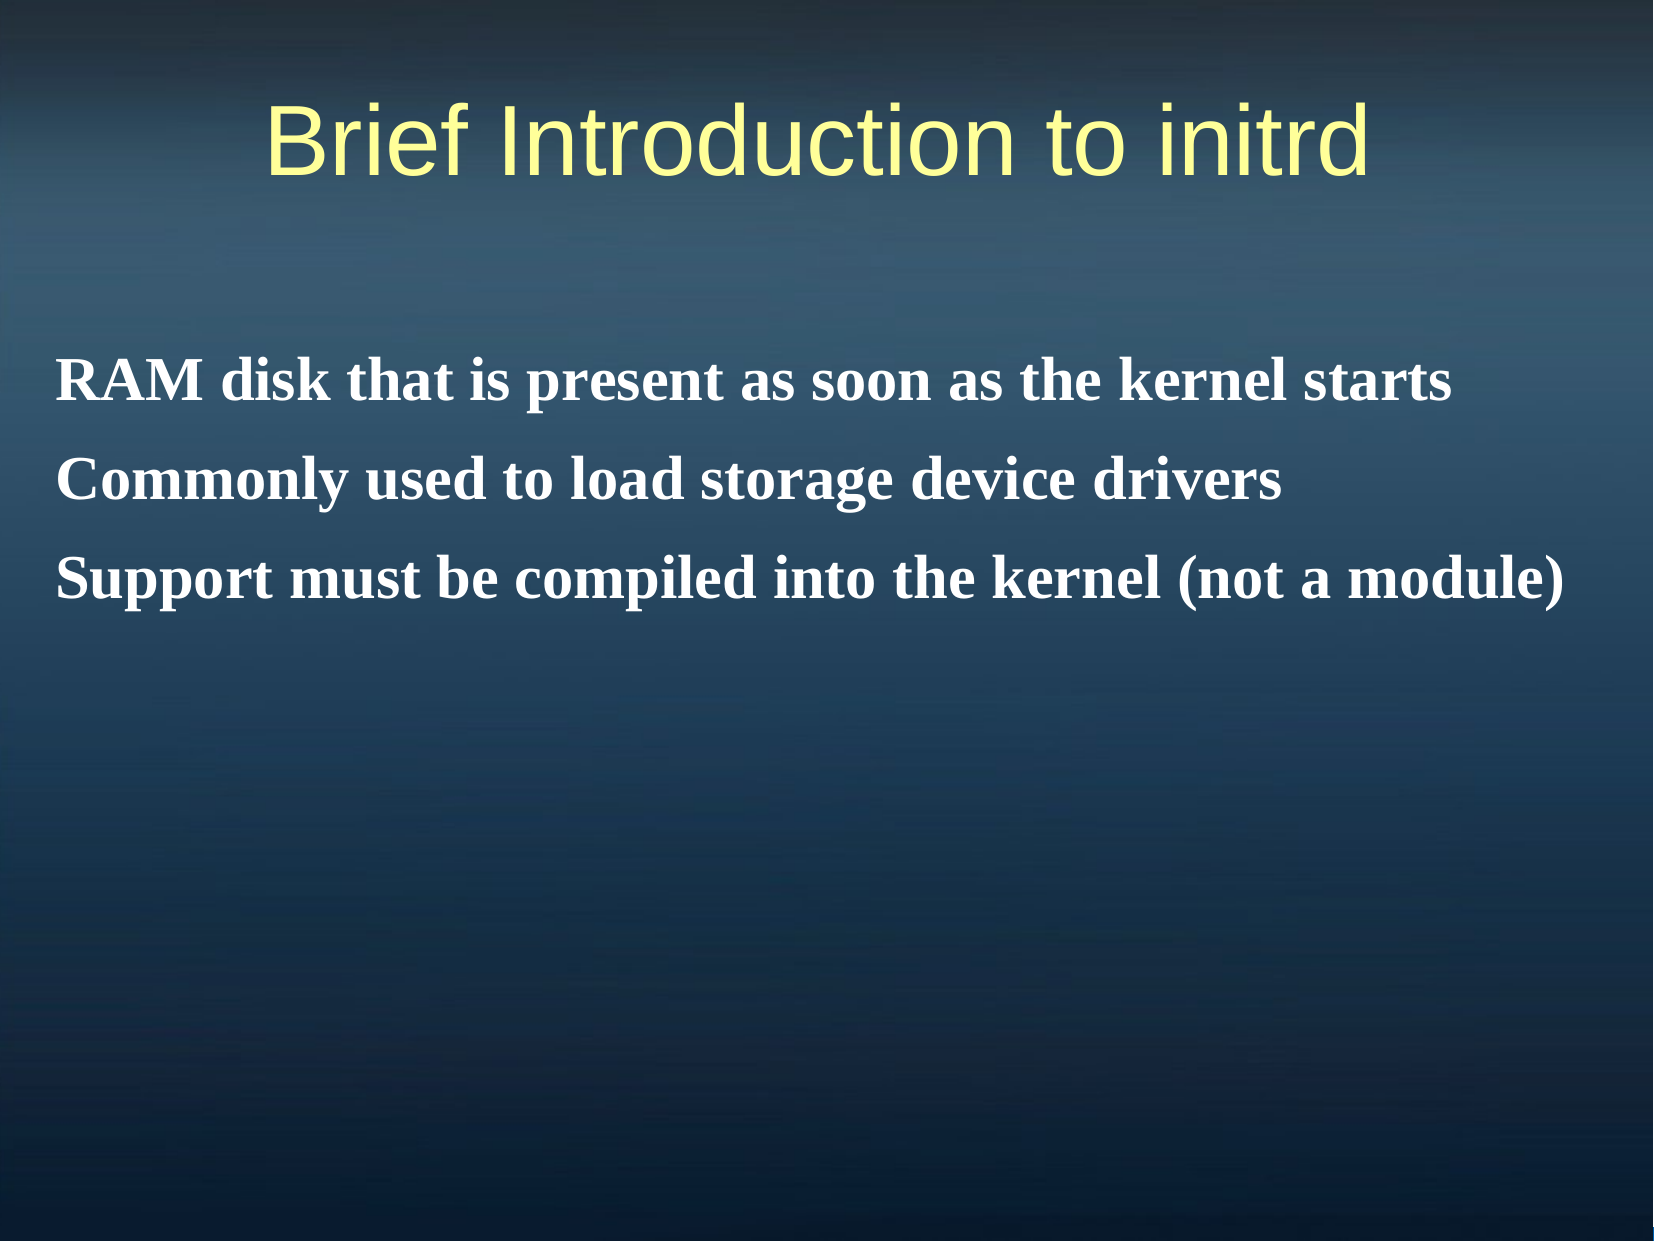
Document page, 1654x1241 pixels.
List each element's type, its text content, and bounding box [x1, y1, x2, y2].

list RAM disk that is present as soon as the kernel starts Commonly used to load storage device drivers Support must be compiled into the kernel (not a module) [37, 344, 1653, 686]
picture [0, 0, 1653, 1241]
title Brief Introduction to initrd [112, 37, 1525, 245]
